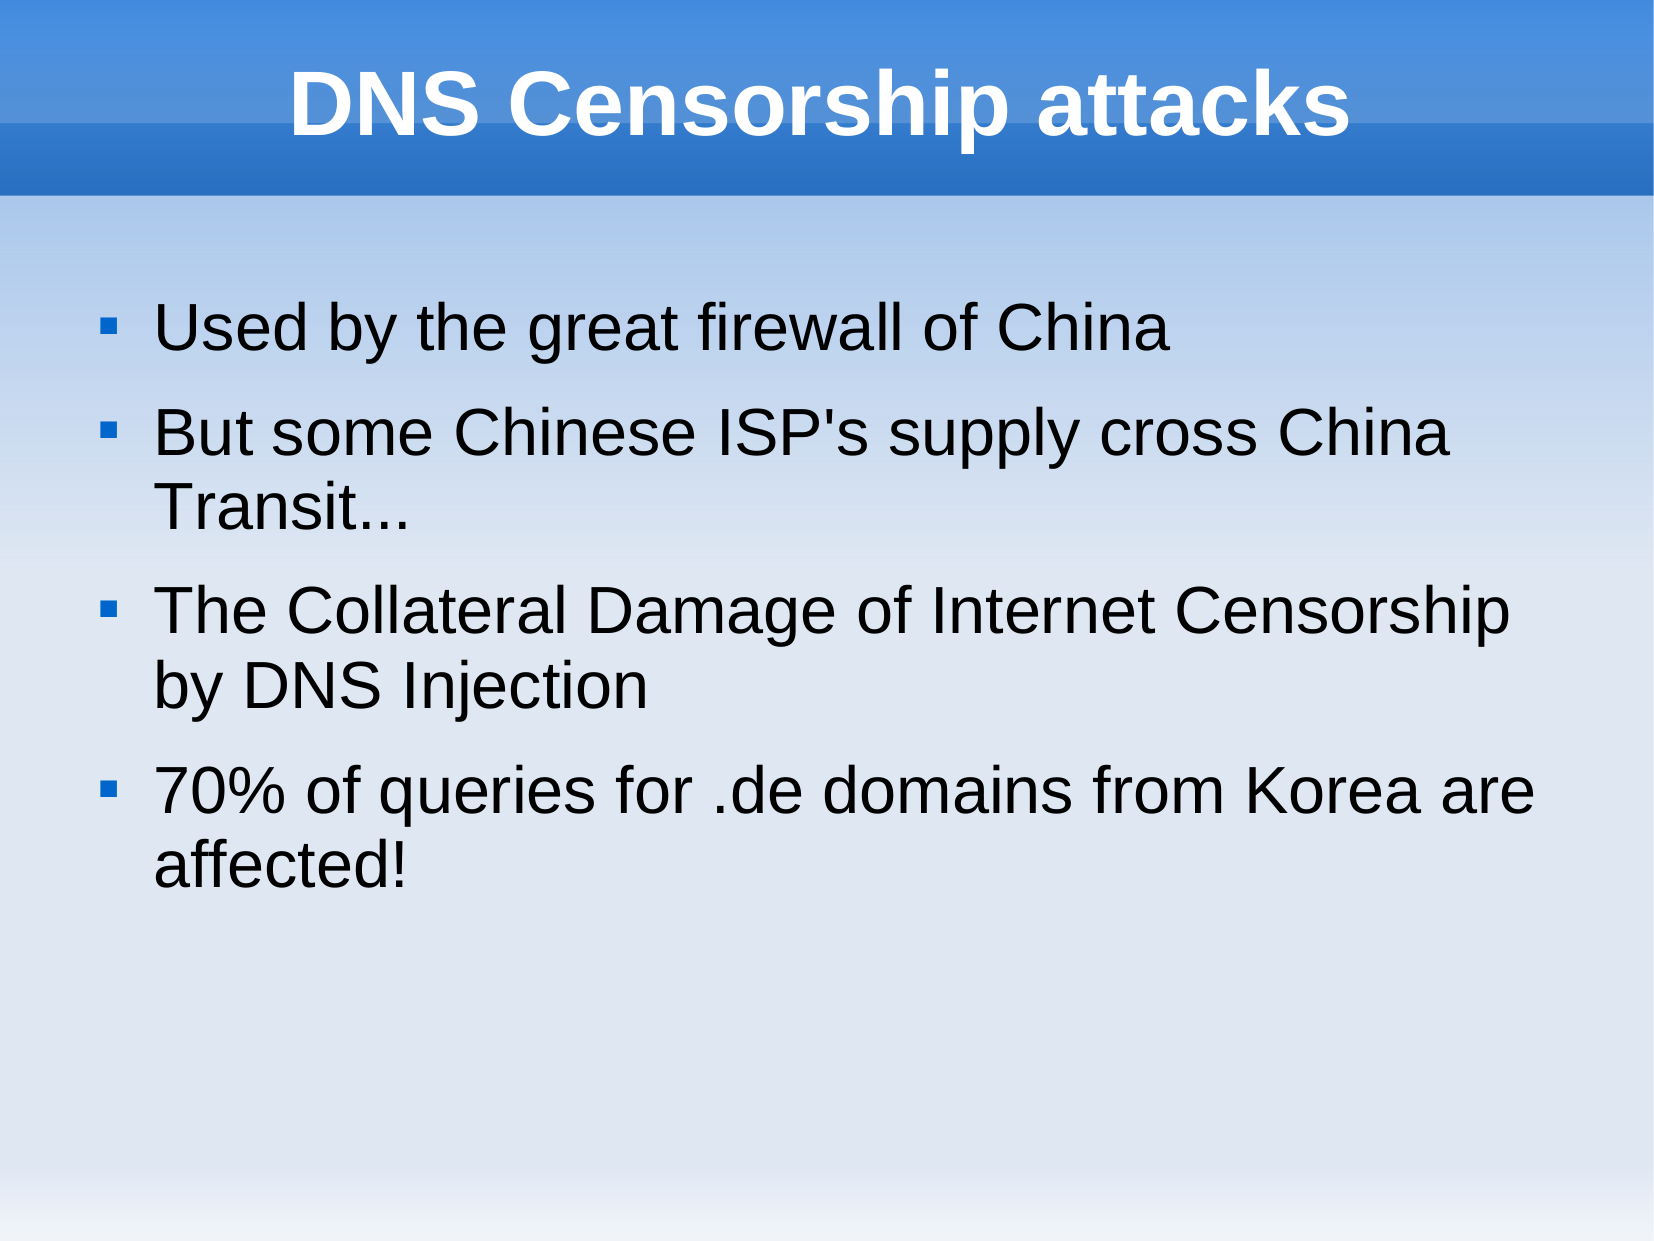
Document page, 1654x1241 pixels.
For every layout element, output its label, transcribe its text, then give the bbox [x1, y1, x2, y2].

title DNS Censorship attacks [76, 7, 1565, 200]
list Used by the great firewall of China But some Chinese ISP's supply cross China Transit... The Collateral Damage of Internet Censorship by DNS Injection 70% of queries for .de domains from Korea are affected! [82, 290, 1571, 1094]
picture [0, 0, 1654, 1241]
